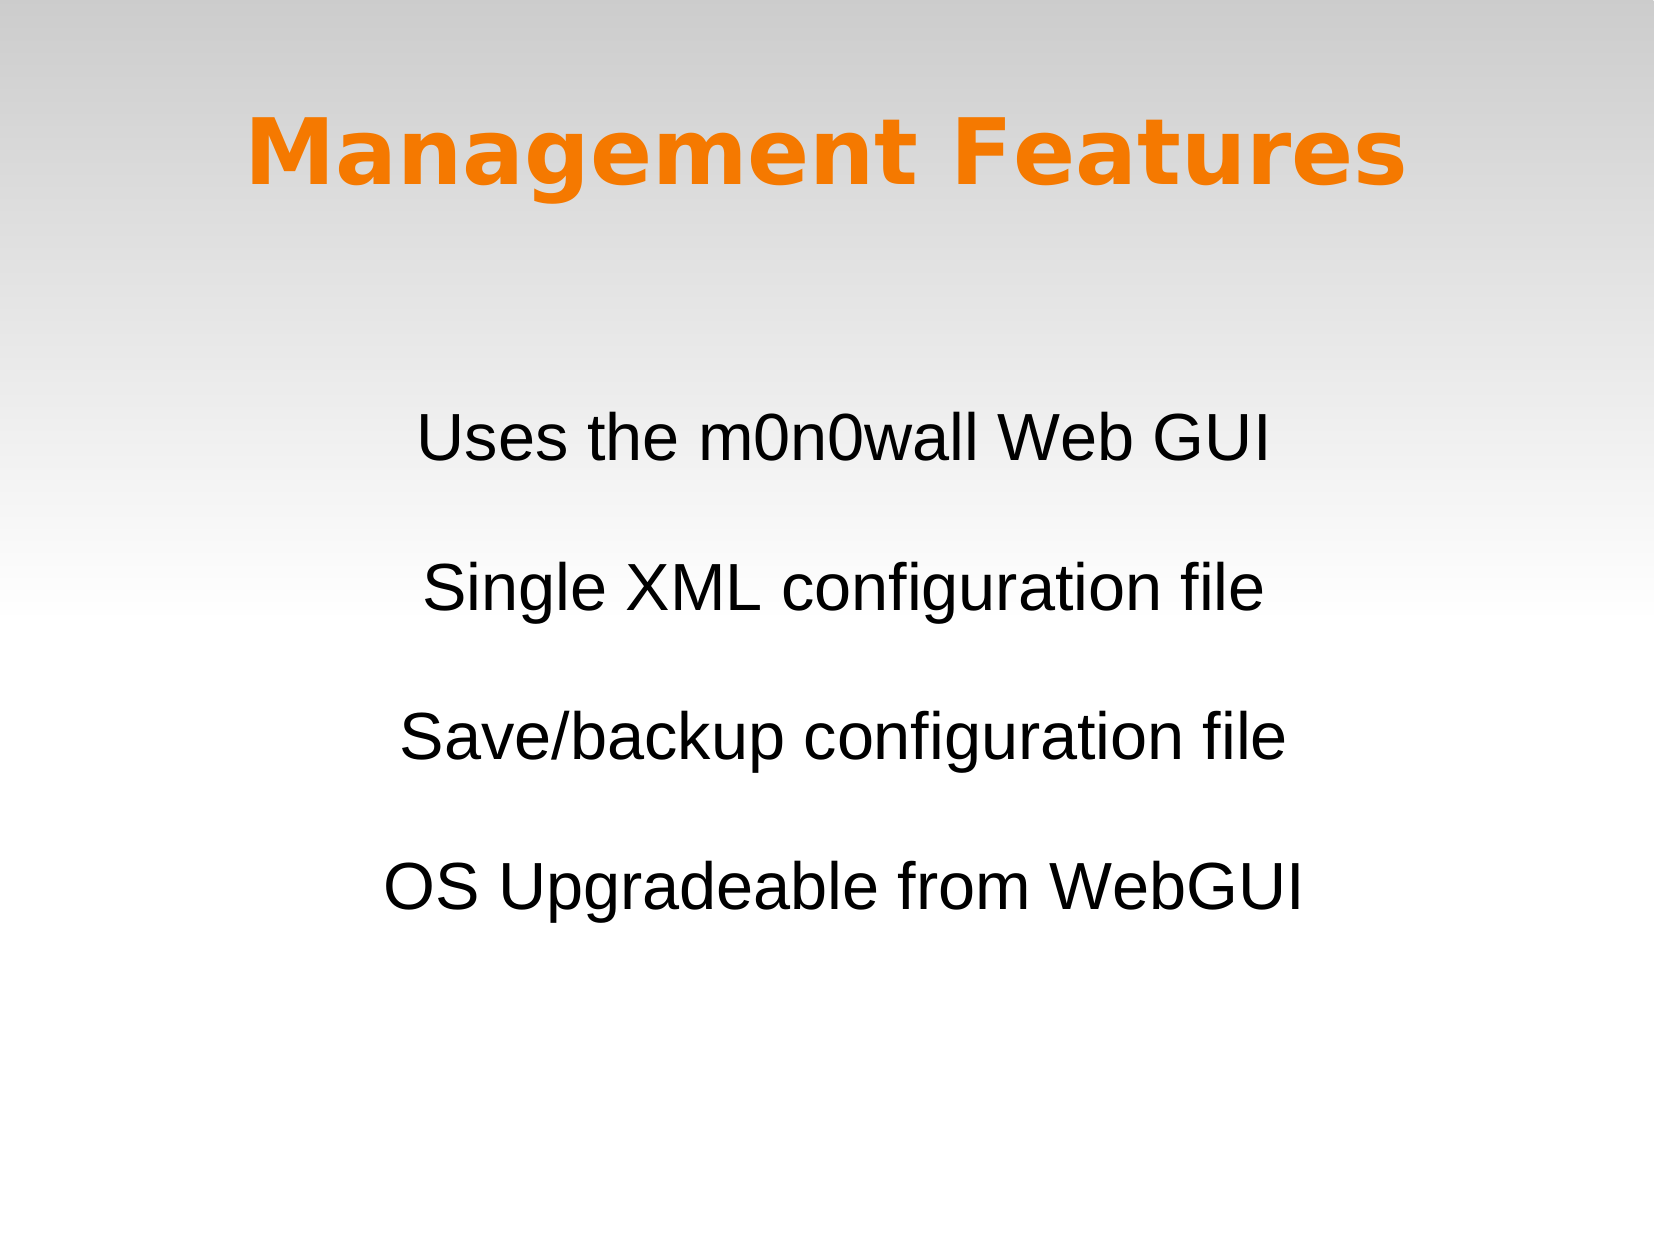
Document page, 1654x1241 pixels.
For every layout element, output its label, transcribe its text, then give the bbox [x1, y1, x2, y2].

text_box Uses the m0n0wall Web GUI Single XML configuration file Save/backup configuration file OS Upgradeable from WebGUI [82, 290, 1571, 1109]
title Management Features [82, 49, 1571, 257]
